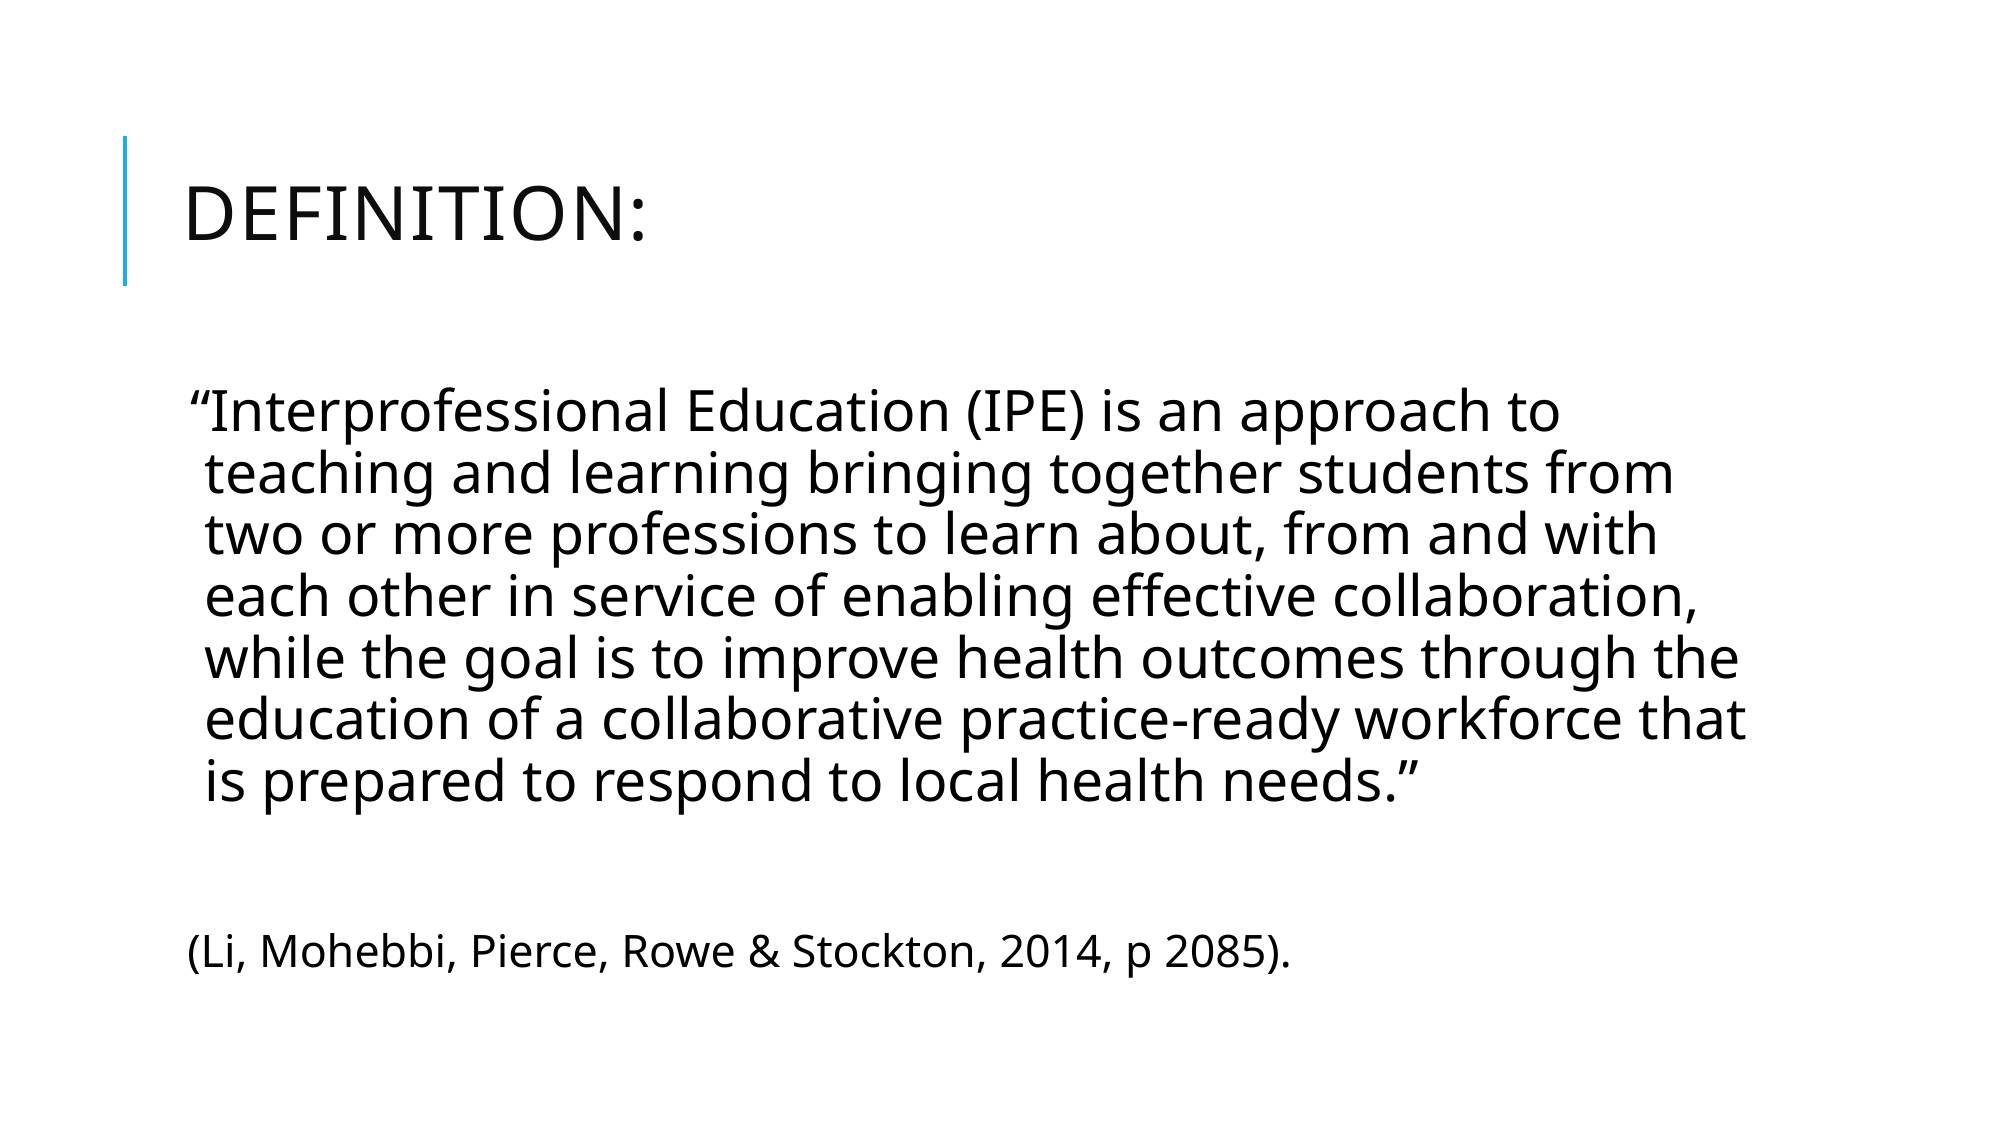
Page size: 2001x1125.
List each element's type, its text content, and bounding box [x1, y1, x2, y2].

list “Interprofessional Education (IPE) is an approach to teaching and learning bringing together students from two or more professions to learn about, from and with each other in service of enabling effective collaboration, while the goal is to improve health outcomes through the education of a collaborative practice-ready workforce that is prepared to respond to local health needs.” (Li, Mohebbi, Pierce, Rowe & Stockton, 2014, p 2085). [168, 375, 1763, 1036]
title Definition: [168, 96, 1763, 343]
